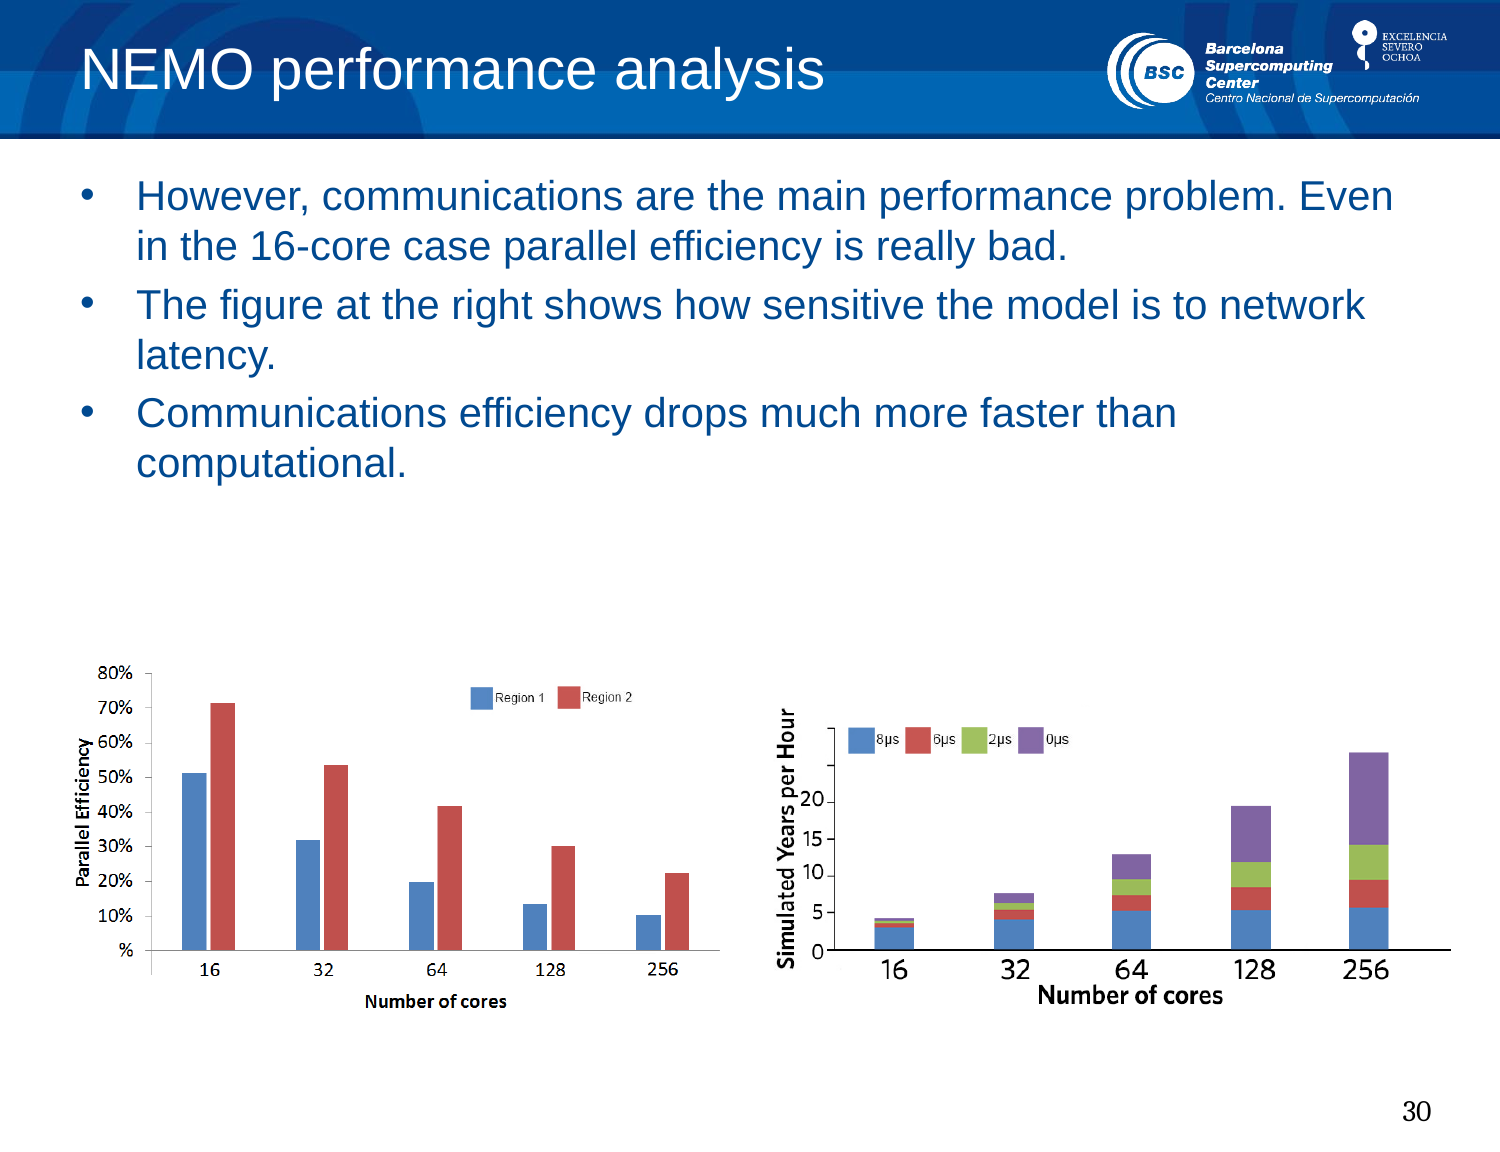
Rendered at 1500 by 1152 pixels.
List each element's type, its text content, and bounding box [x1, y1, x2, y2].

title NEMO performance analysis [65, 23, 1081, 138]
picture [64, 639, 727, 1028]
picture [761, 701, 1462, 1011]
list However, communications are the main performance problem. Even in the 16-core case parallel efficiency is really bad. The figure at the right shows how sensitive the model is to network latency. Communications efficiency drops much more faster than computational. [64, 161, 1432, 653]
picture [0, 0, 1500, 139]
